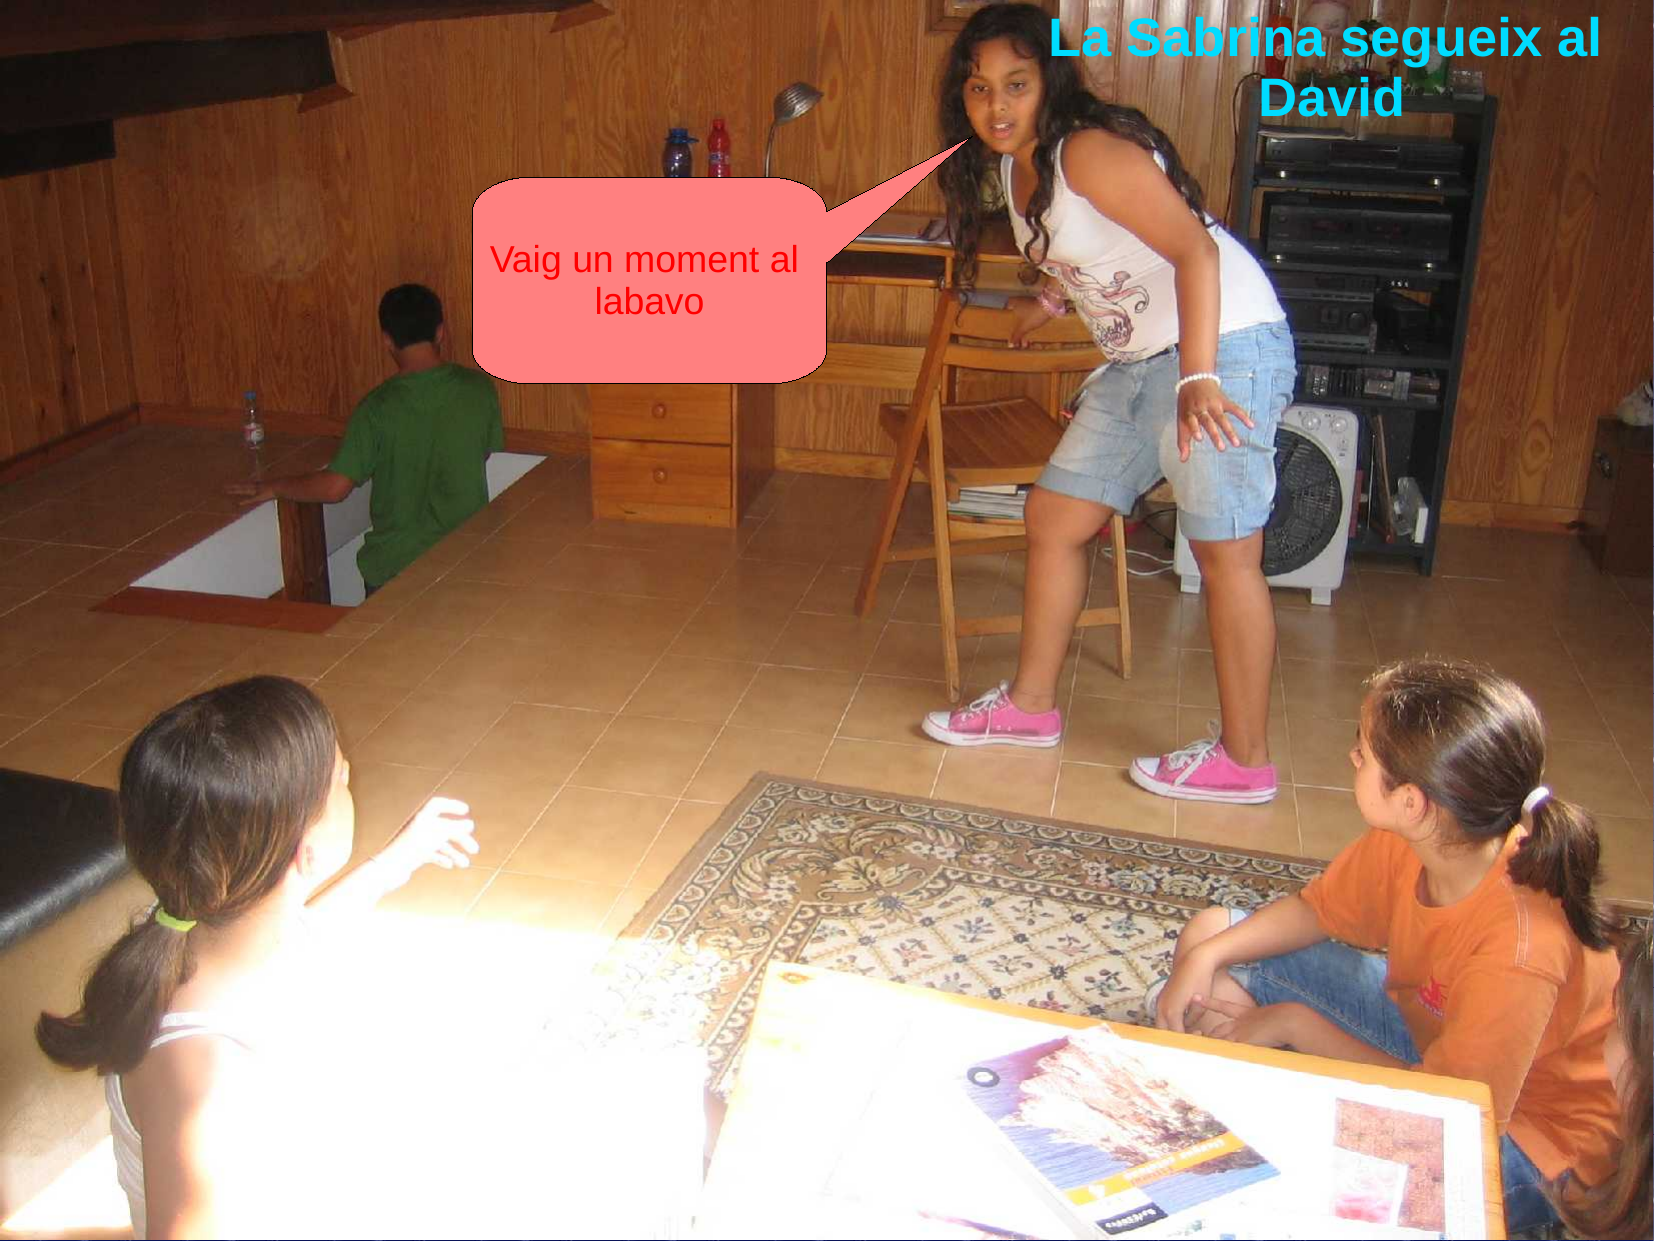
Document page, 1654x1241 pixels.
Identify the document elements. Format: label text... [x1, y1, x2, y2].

text_box Vaig un moment al labavo [472, 136, 973, 384]
text_box La Sabrina segueix al David [1033, 0, 1654, 139]
picture [0, 0, 1654, 1241]
